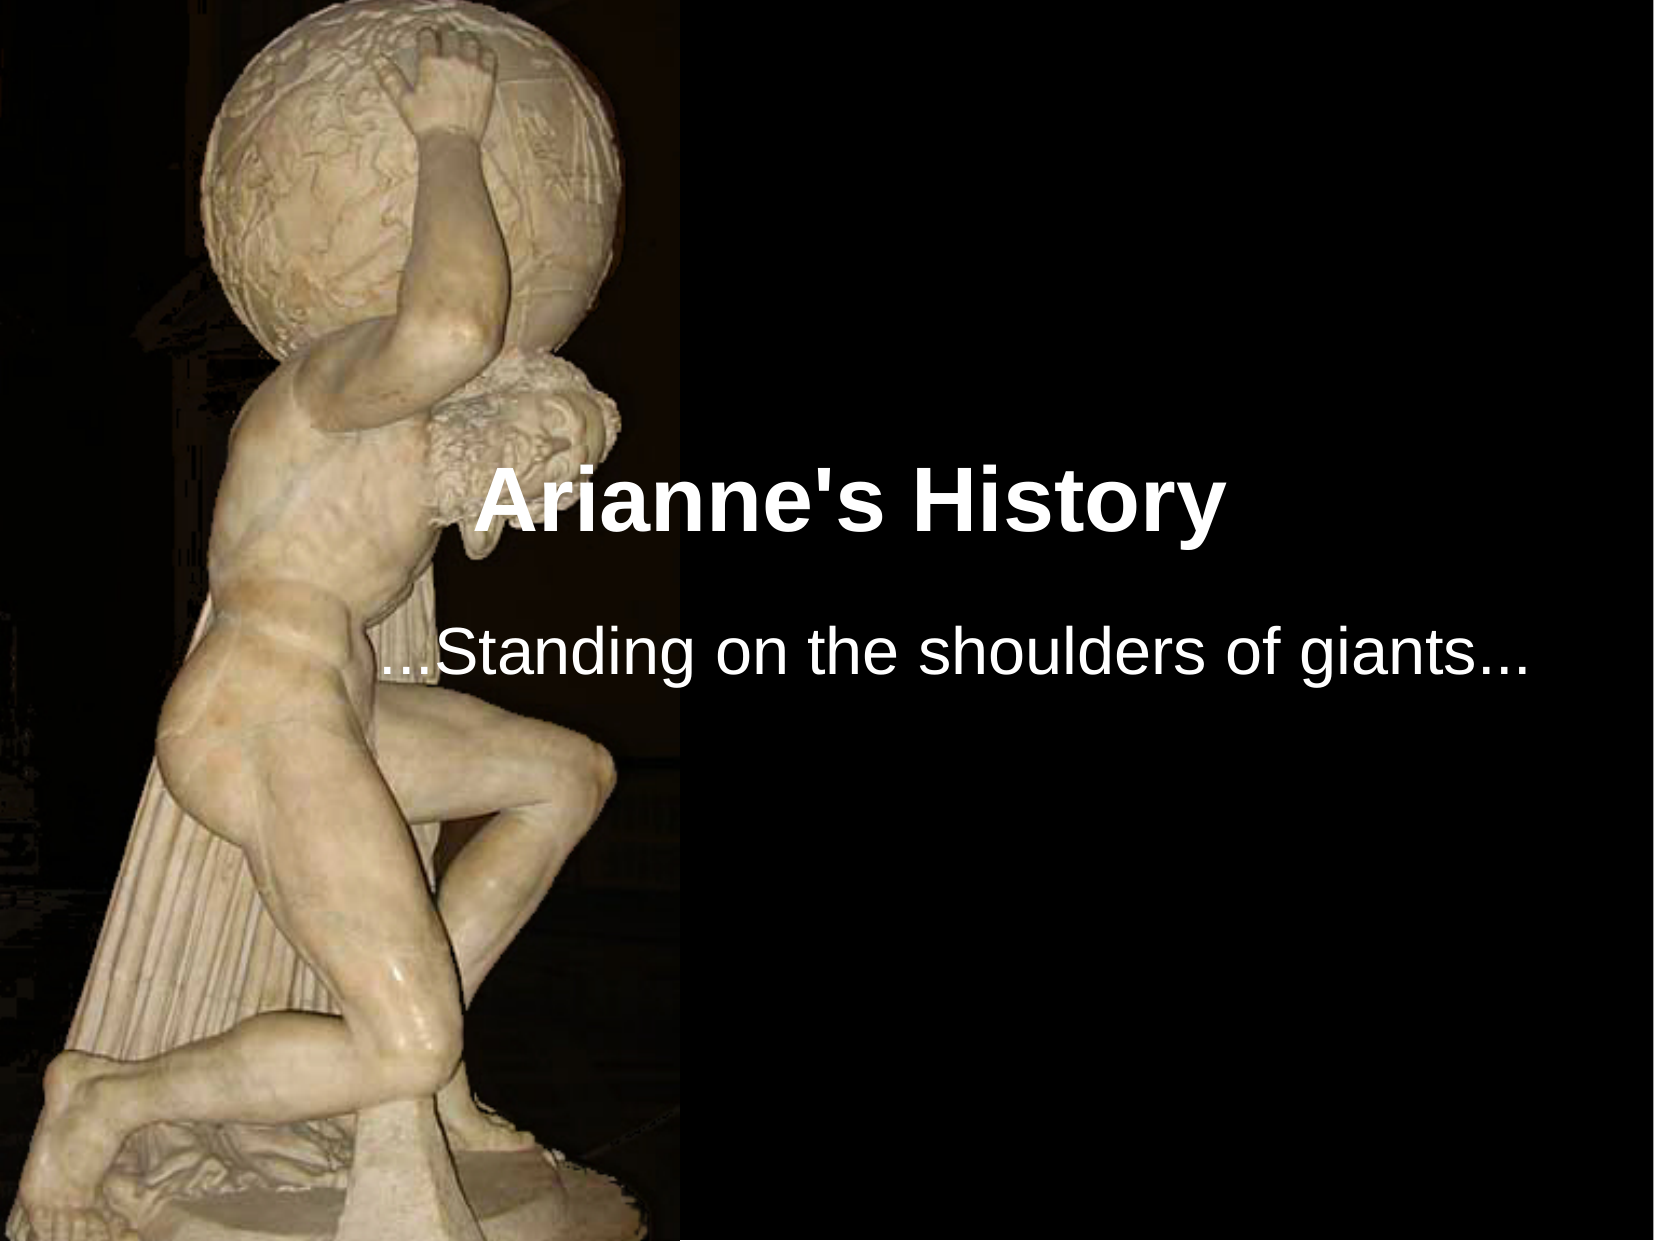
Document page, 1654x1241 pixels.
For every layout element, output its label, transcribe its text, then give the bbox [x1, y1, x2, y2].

picture [0, 0, 680, 1241]
text_box ...Standing on the shoulders of giants... [354, 560, 1577, 739]
title Arianne's History [76, 413, 1624, 582]
